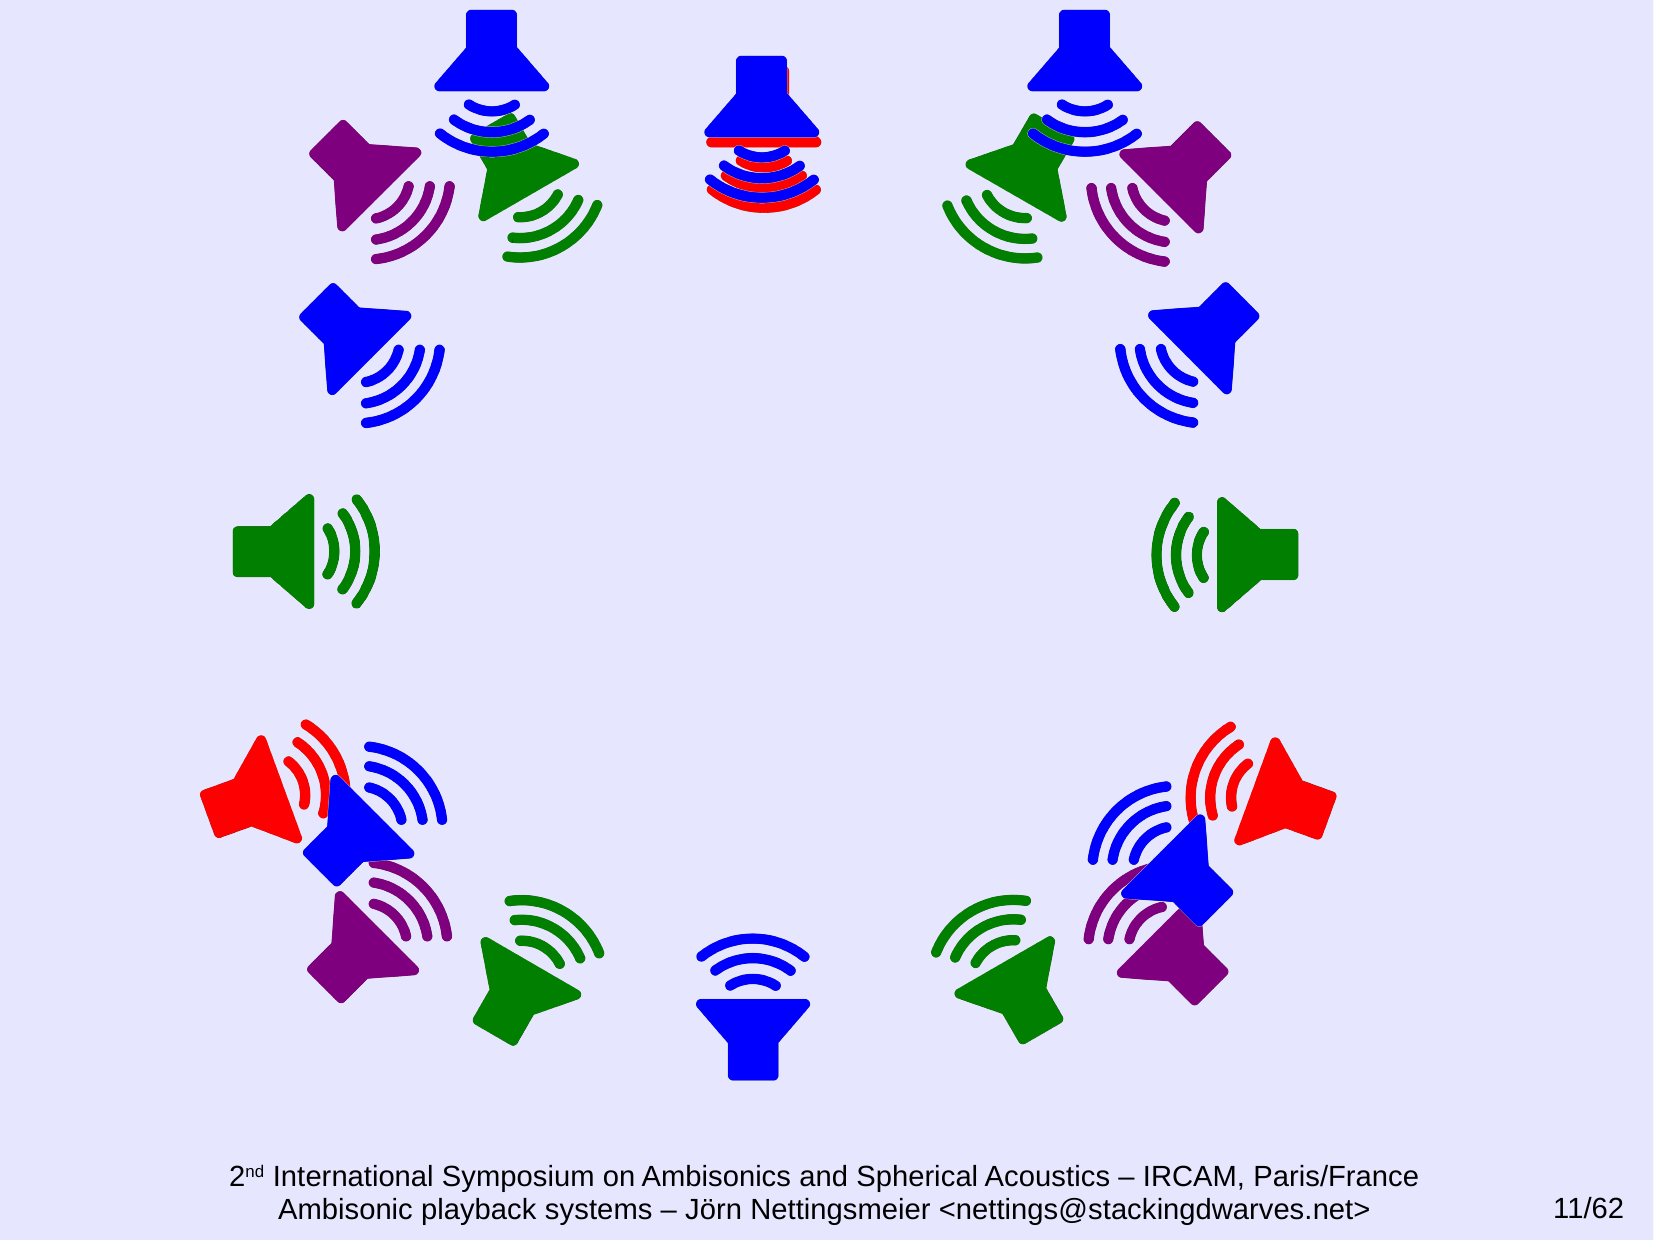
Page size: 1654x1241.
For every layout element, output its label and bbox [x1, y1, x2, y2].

picture [899, 689, 1364, 1079]
picture [907, 2, 1304, 461]
picture [173, 690, 639, 1082]
picture [225, 473, 385, 633]
picture [680, 48, 842, 218]
picture [252, 2, 634, 464]
picture [675, 928, 834, 1088]
subtitle [37, 49, 1613, 1109]
picture [1146, 473, 1306, 633]
